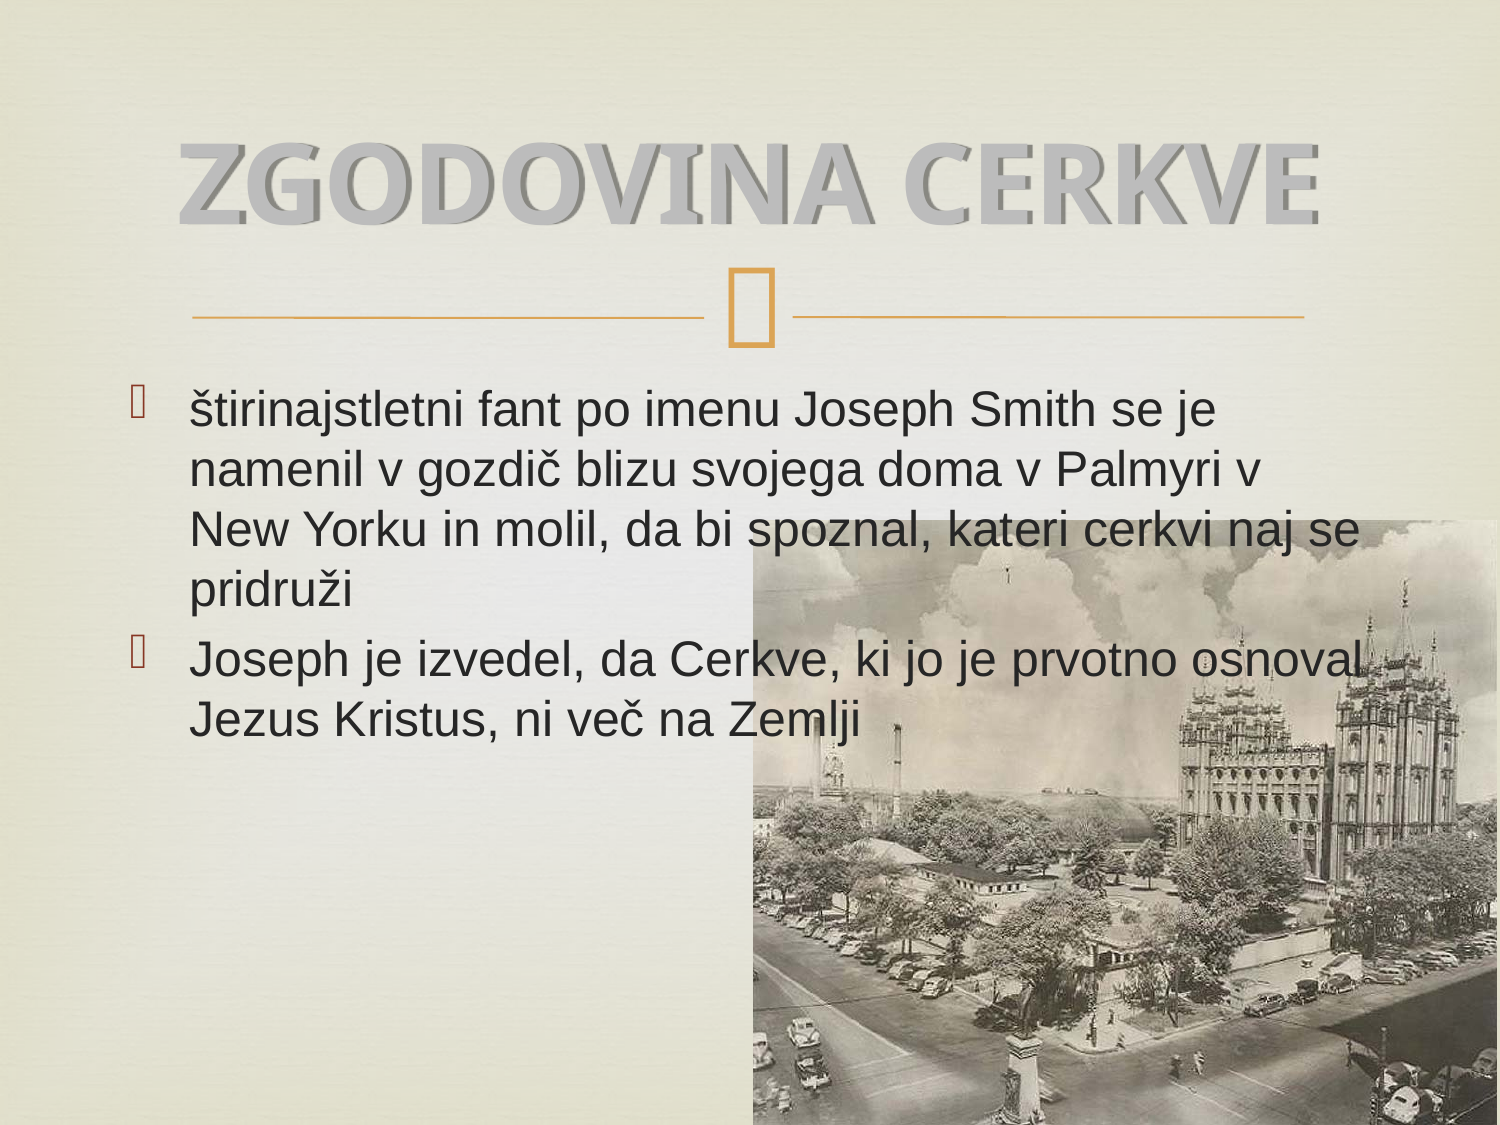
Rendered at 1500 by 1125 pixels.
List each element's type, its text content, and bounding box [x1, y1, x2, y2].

title ZGODOVINA CERKVE [112, 93, 1386, 267]
picture [753, 520, 1497, 1125]
list štirinajstletni fant po imenu Joseph Smith se je namenil v gozdič blizu svojega doma v Palmyri v New Yorku in molil, da bi spoznal, kateri cerkvi naj se pridruži Joseph je izvedel, da Cerkve, ki jo je prvotno osnoval Jezus Kristus, ni več na Zemlji [114, 368, 1386, 1005]
